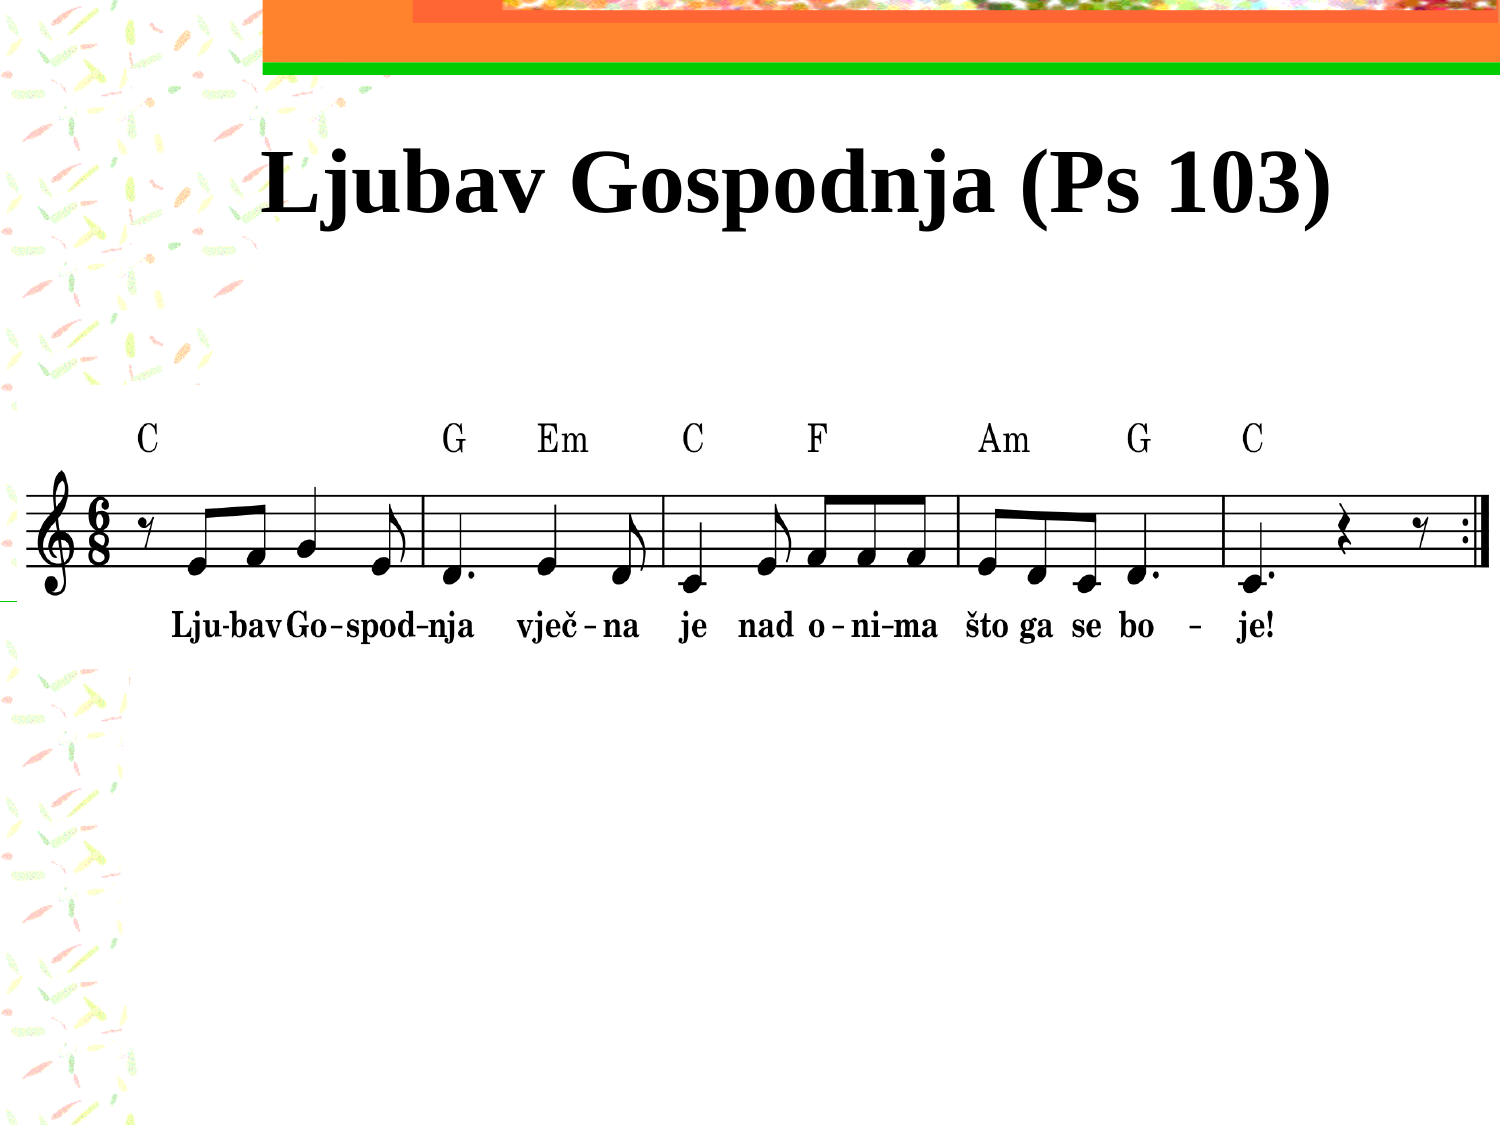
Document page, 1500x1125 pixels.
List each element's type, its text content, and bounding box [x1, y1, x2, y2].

text_box Ljubav Gospodnja (Ps 103) [135, 113, 1459, 239]
picture [0, 0, 1500, 1125]
picture [412, 0, 1500, 23]
